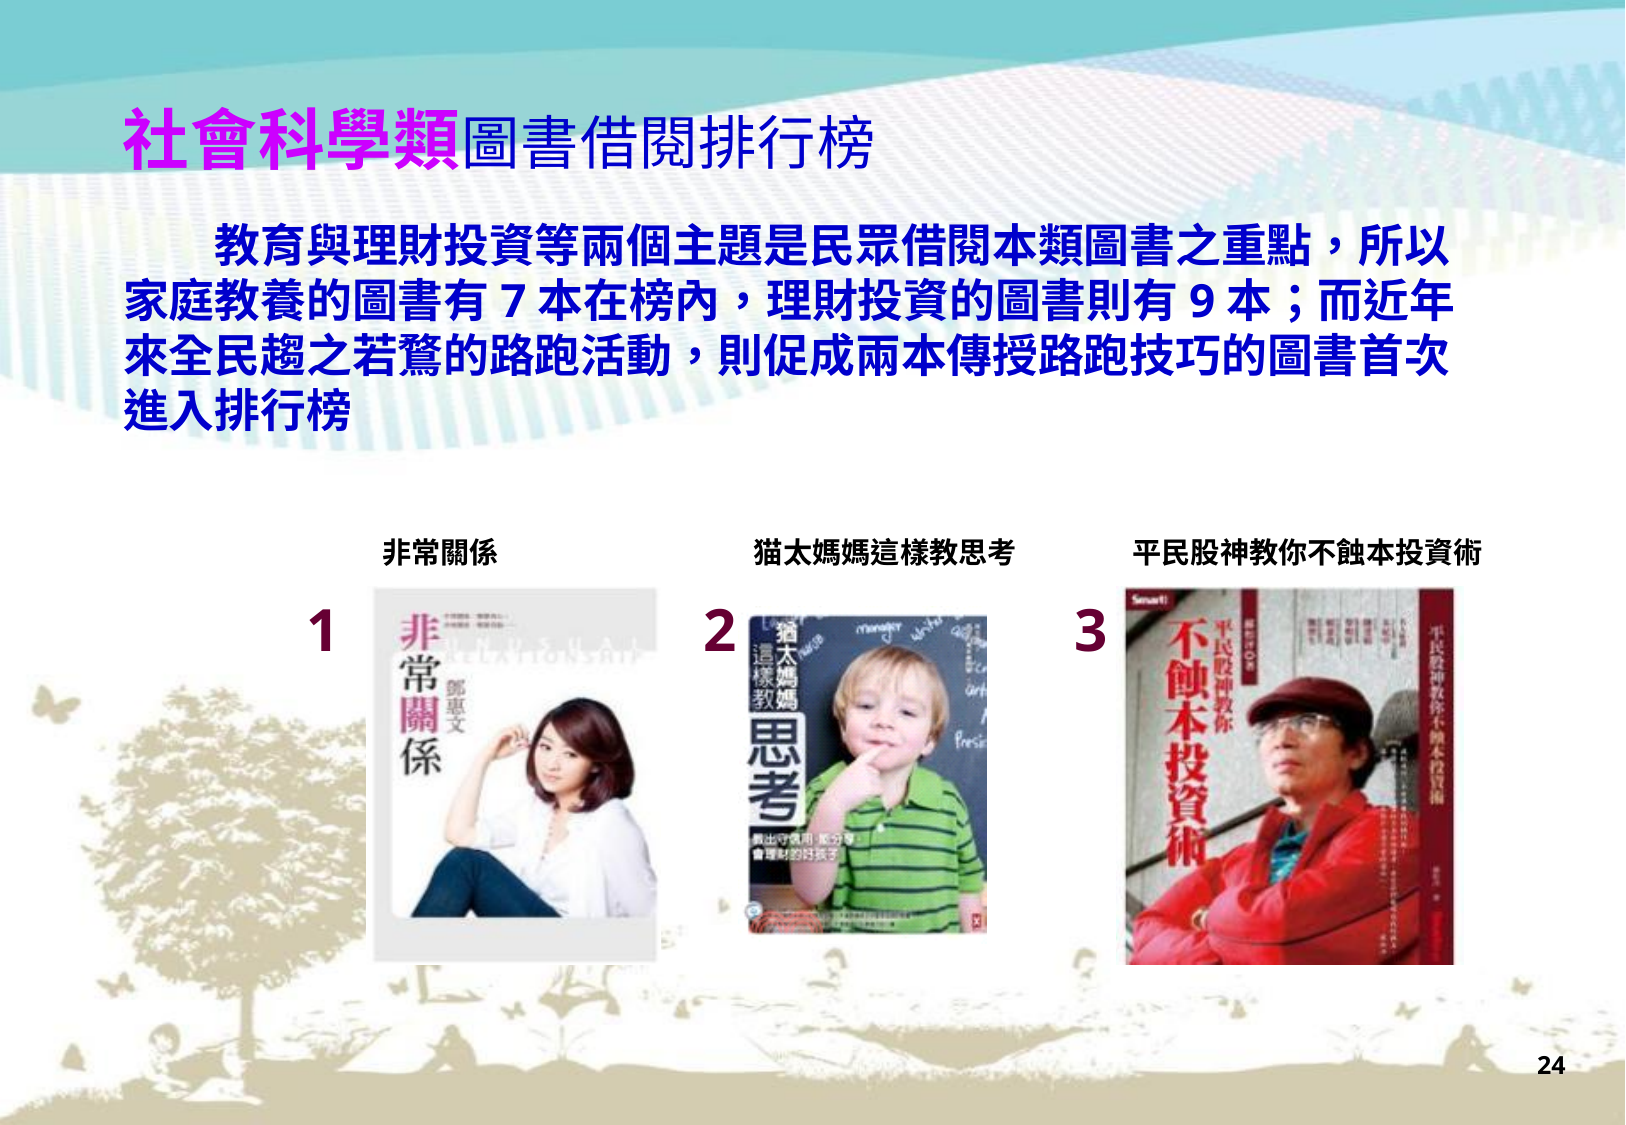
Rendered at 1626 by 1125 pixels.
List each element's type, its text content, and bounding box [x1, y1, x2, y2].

picture [0, 0, 1625, 1125]
text_box 3 [1059, 586, 1116, 672]
text_box 1 [291, 586, 355, 672]
text_box 2 [688, 586, 752, 672]
text_box 教育與理財投資等兩個主題是民眾借閱本類圖書之重點，所以家庭教養的圖書有7本在榜內，理財投資的圖書則有9本；而近年來全民趨之若鶩的路跑活動，則促成兩本傳授路跑技巧的圖書首次進入排行榜 [108, 208, 1504, 445]
text_box 社會科學類圖書借閱排行榜 [107, 89, 891, 185]
text_box 非常關係 [367, 527, 515, 577]
text_box 平民股神教你不蝕本投資術 [1117, 527, 1499, 577]
text_box 猫太媽媽這樣教思考 [739, 527, 1033, 577]
